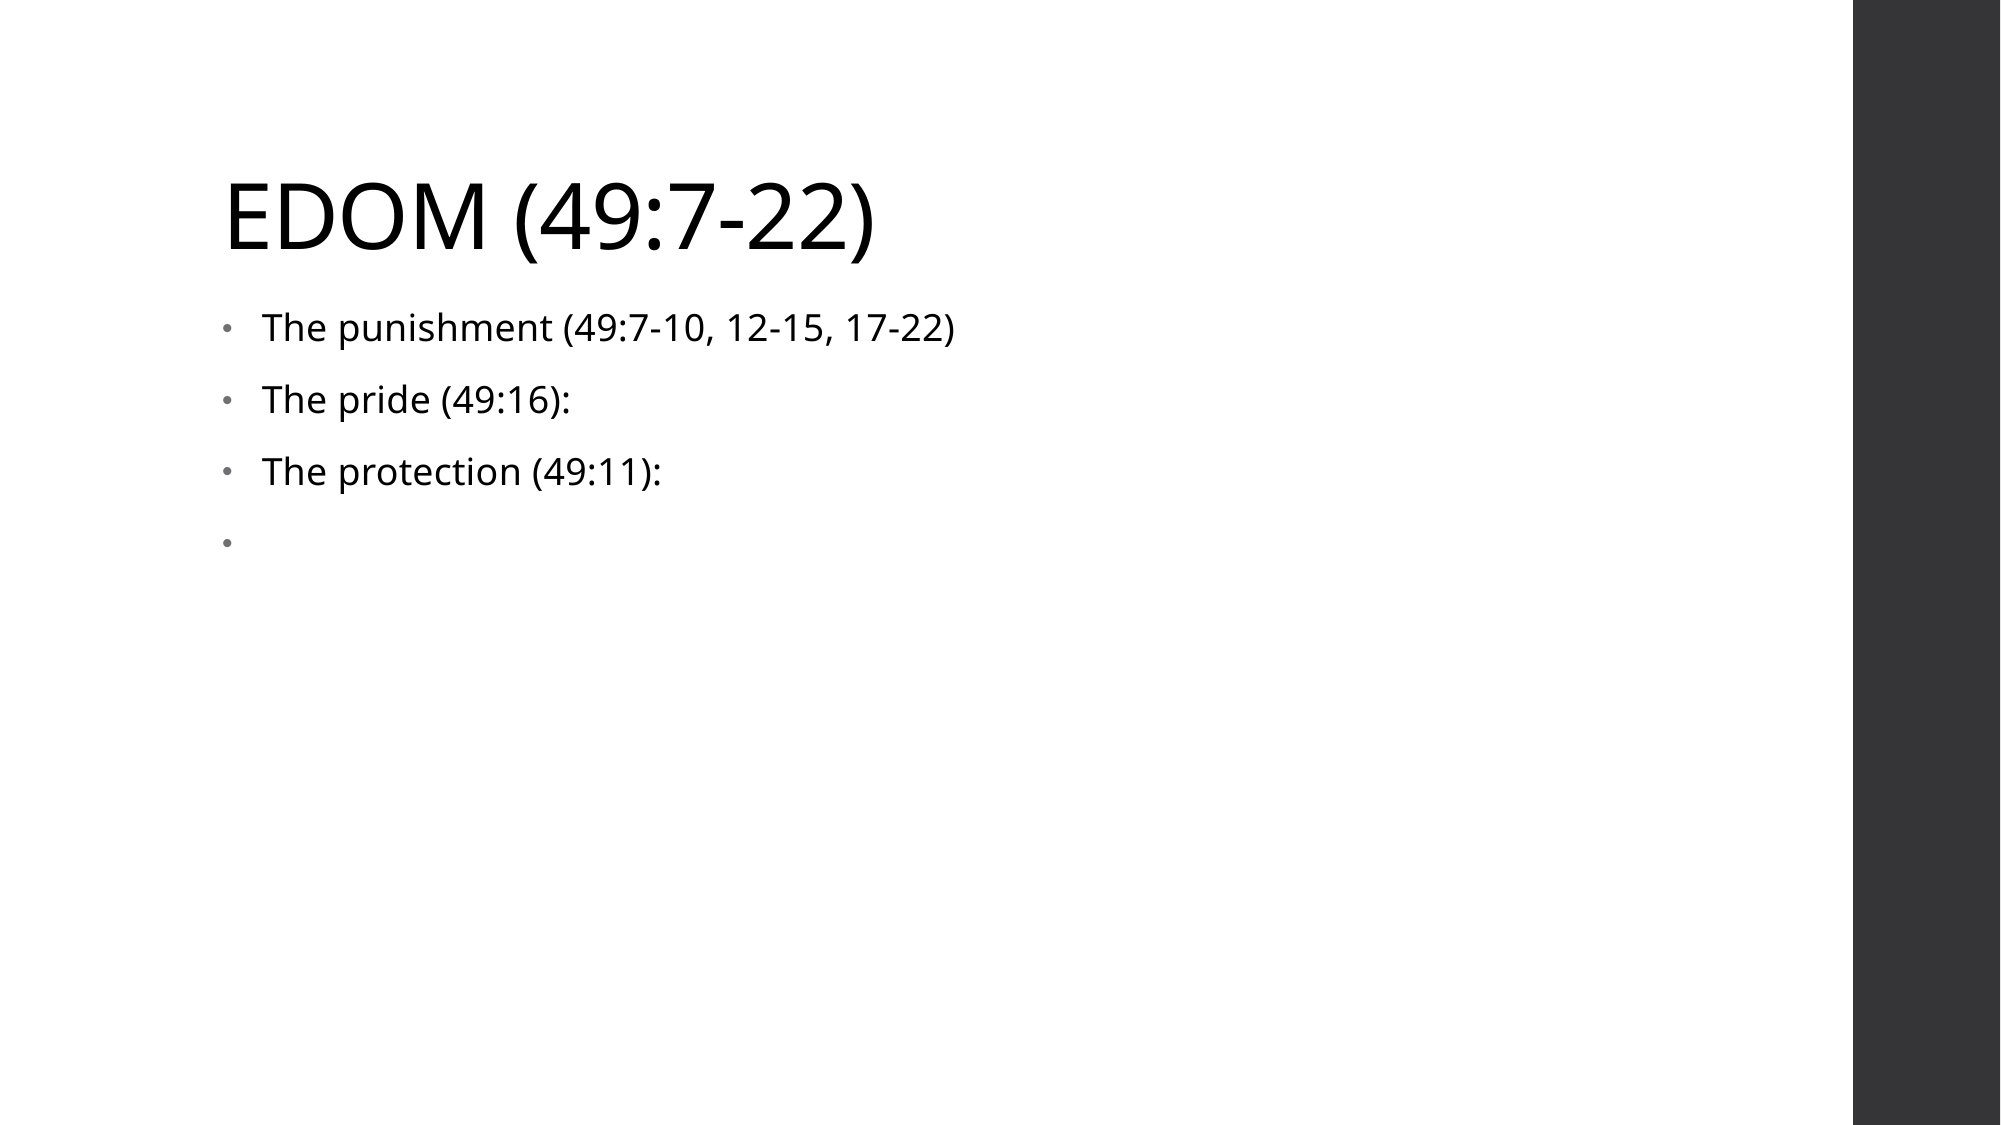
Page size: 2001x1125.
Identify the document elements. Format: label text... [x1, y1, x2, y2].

title EDOM (49:7-22) [206, 60, 1797, 278]
list The punishment (49:7-10, 12-15, 17-22) The pride (49:16): The protection (49:11): [206, 299, 1617, 1014]
